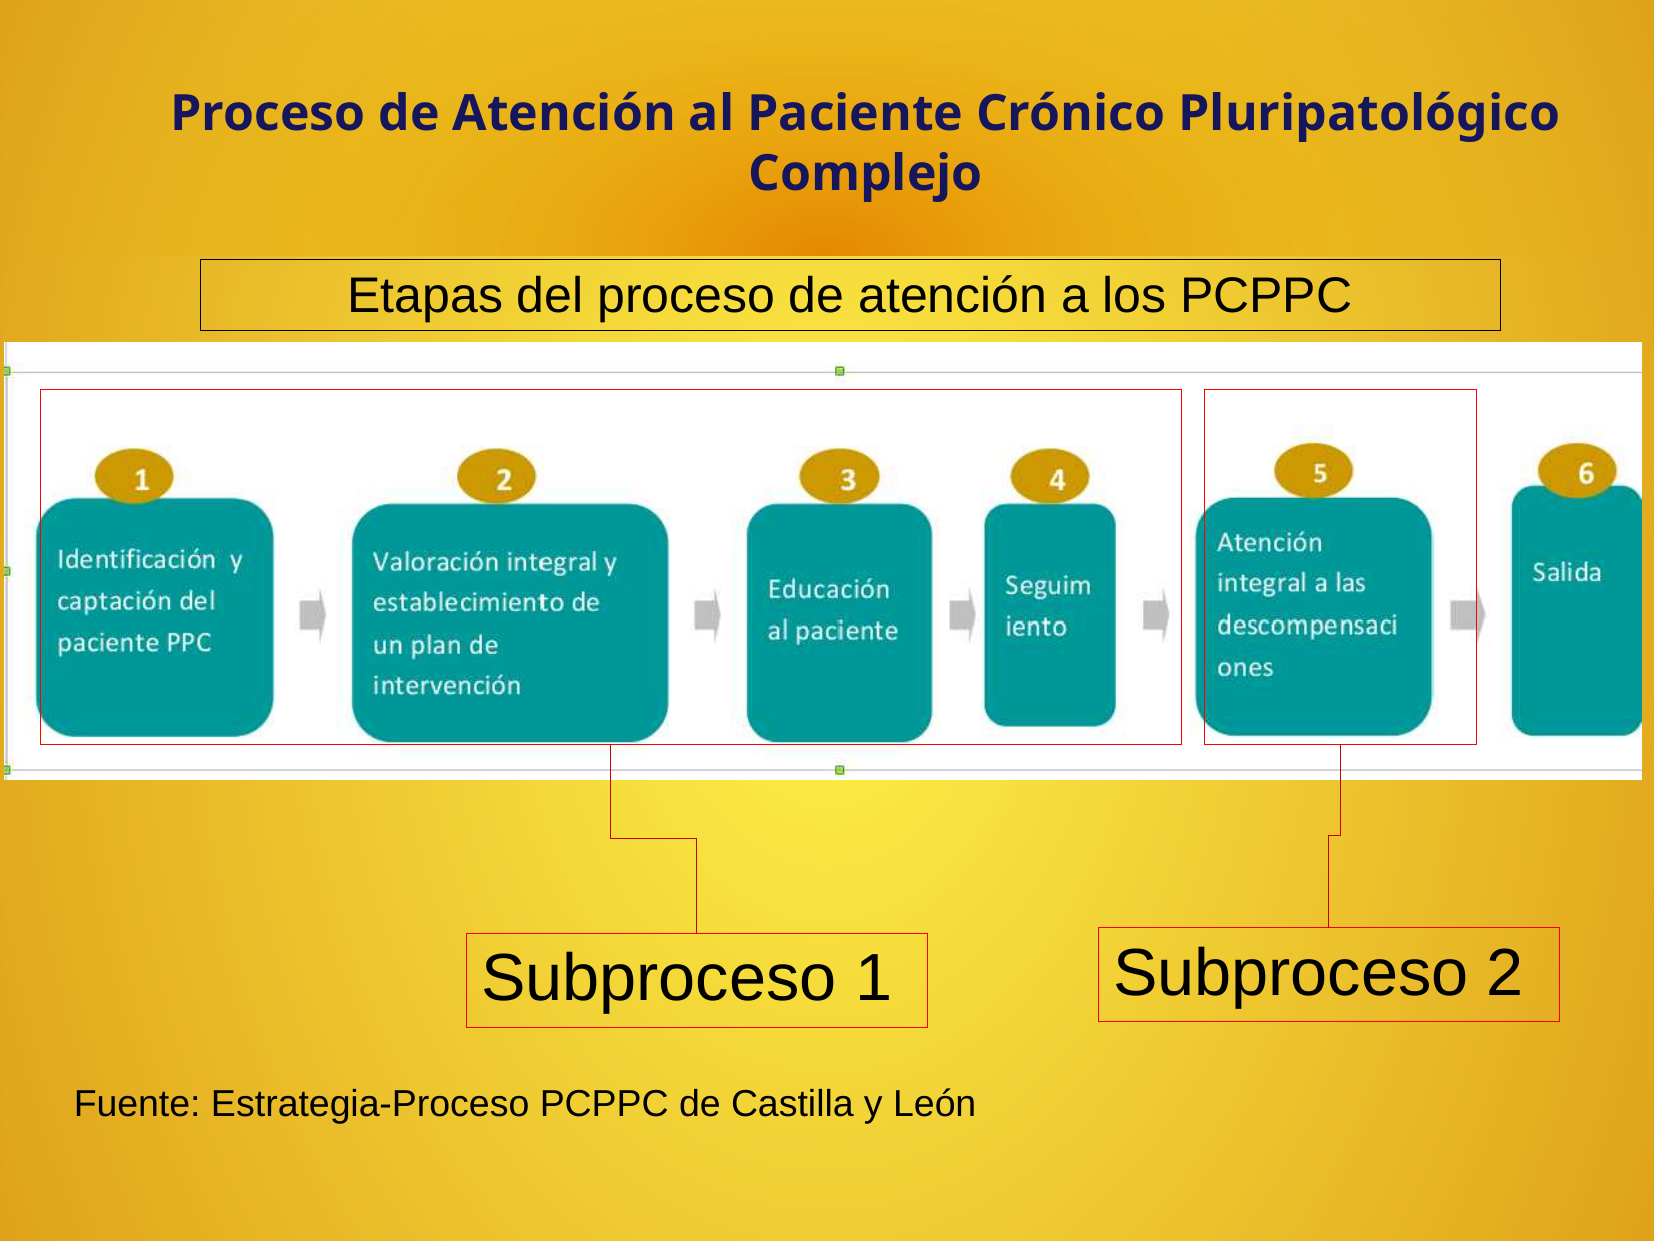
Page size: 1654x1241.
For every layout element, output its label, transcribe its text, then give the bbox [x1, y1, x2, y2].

text_box Etapas del proceso de atención a los PCPPC [200, 259, 1501, 331]
picture [4, 342, 1642, 780]
picture [1205, 390, 1476, 744]
text_box Proceso de Atención al Paciente Crónico Pluripatológico Complejo [110, 73, 1622, 208]
text_box Fuente: Estrategia-Proceso PCPPC de Castilla y León [59, 1074, 1252, 1132]
picture [41, 390, 1181, 744]
text_box Subproceso 1 [466, 933, 928, 1028]
text_box Subproceso 2 [1098, 927, 1560, 1022]
